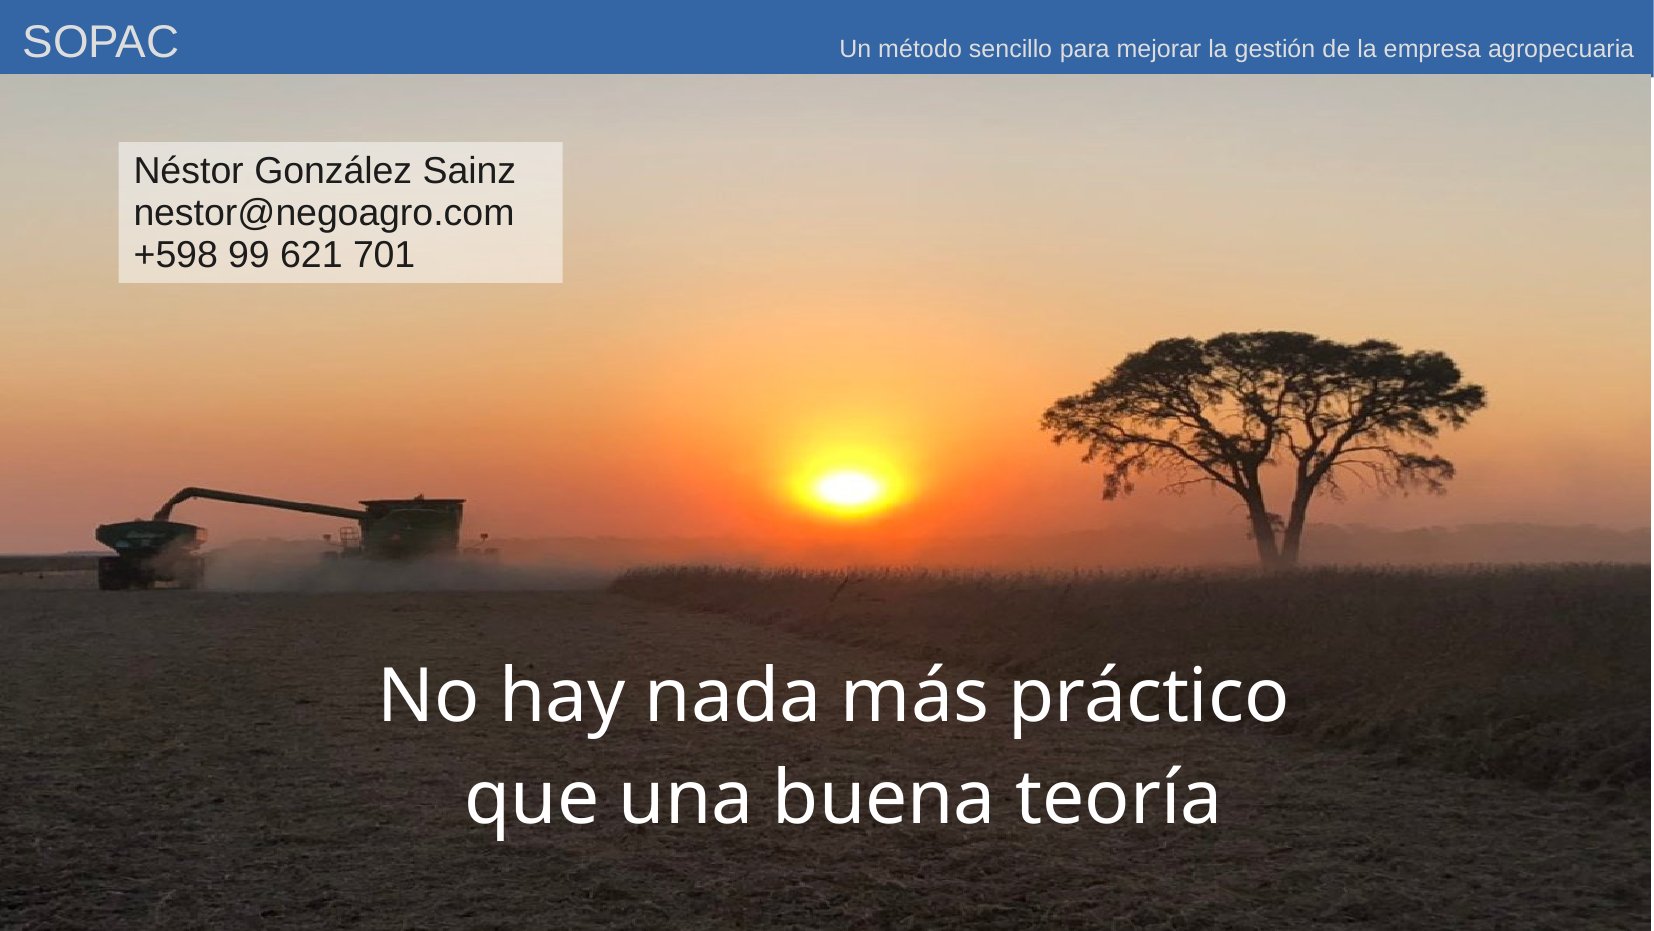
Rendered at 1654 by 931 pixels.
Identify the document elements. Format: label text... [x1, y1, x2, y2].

text_box No hay nada más práctico que una buena teoría [262, 633, 1426, 896]
text_box Néstor González Sainz nestor@negoagro.com +598 99 621 701 [118, 142, 563, 283]
picture [0, 74, 1651, 931]
